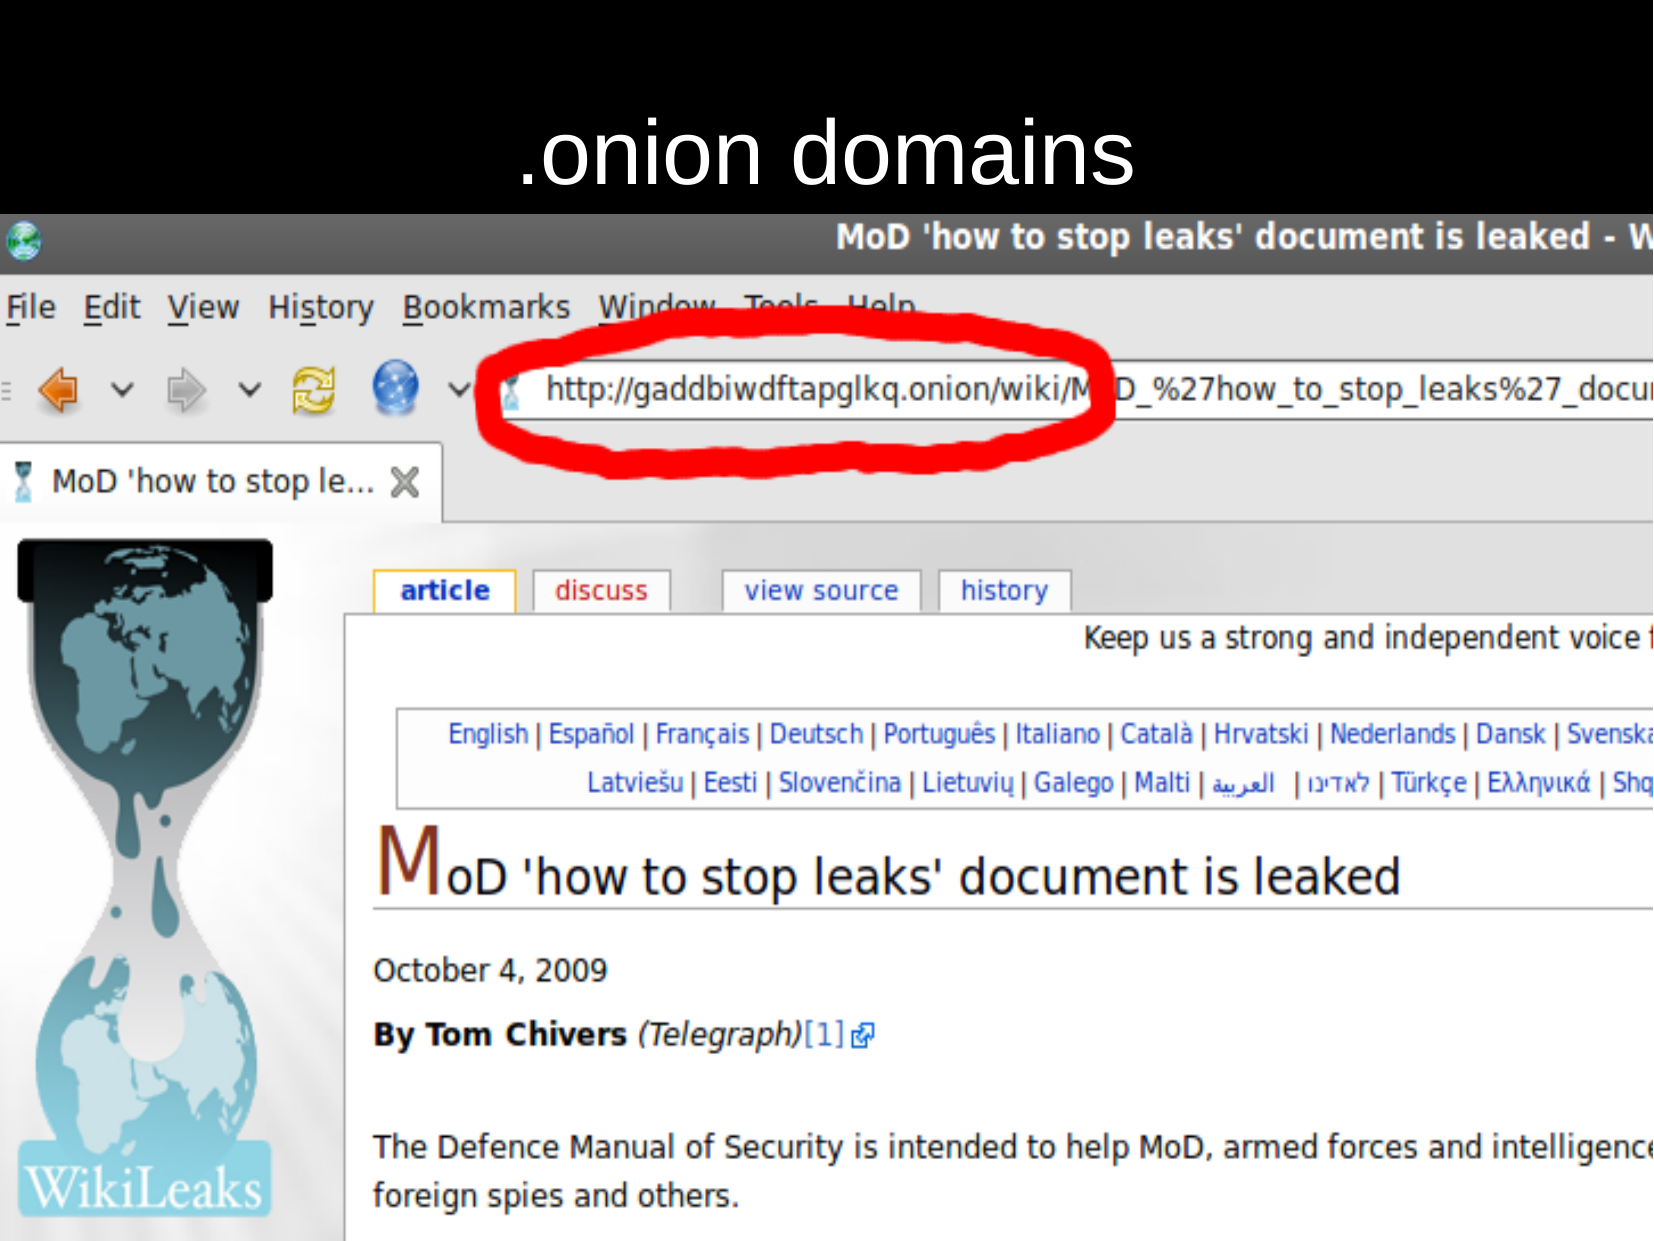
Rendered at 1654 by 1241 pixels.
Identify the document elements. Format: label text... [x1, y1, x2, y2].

title .onion domains [82, 49, 1571, 214]
picture [0, 214, 1653, 1241]
